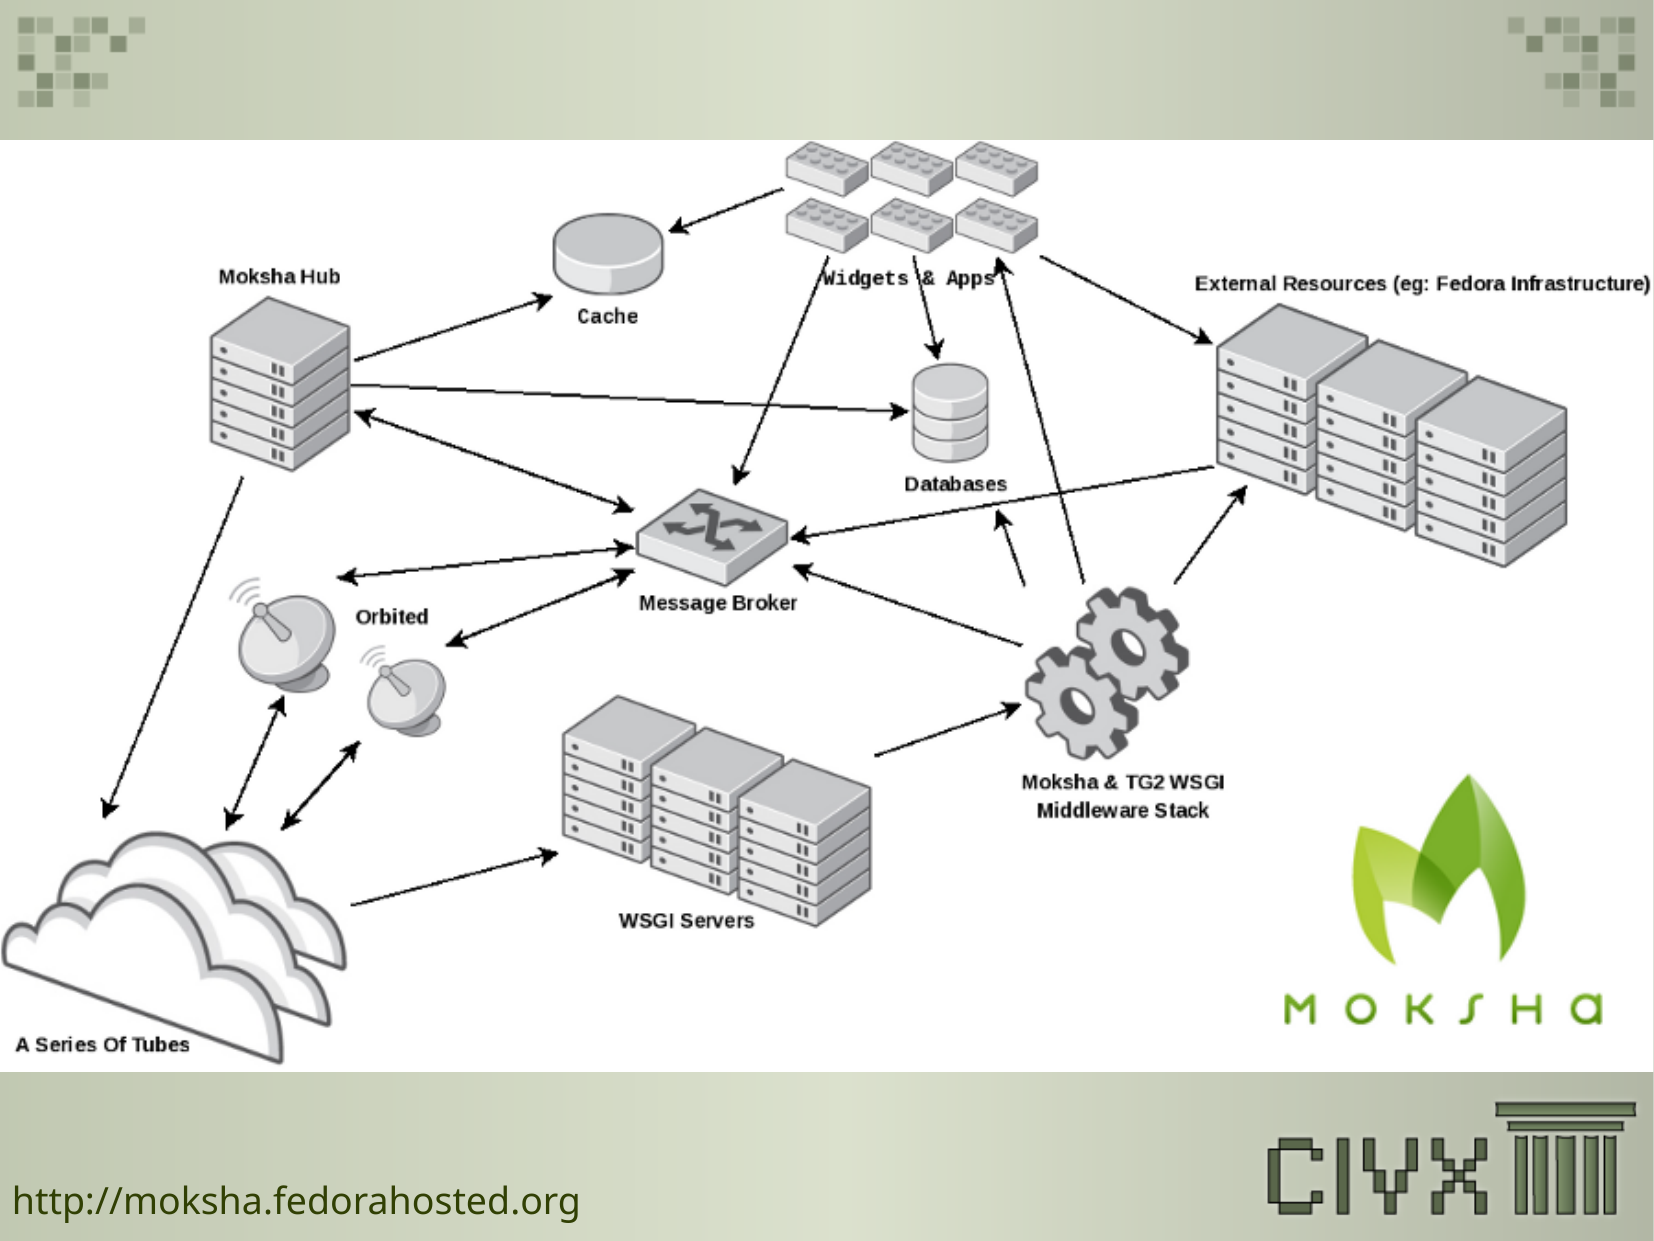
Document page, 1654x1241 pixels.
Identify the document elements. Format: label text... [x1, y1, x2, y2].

title http://moksha.fedorahosted.org [11, 1162, 1501, 1238]
text_box [262, 1072, 1654, 1241]
picture [0, 0, 1654, 1241]
